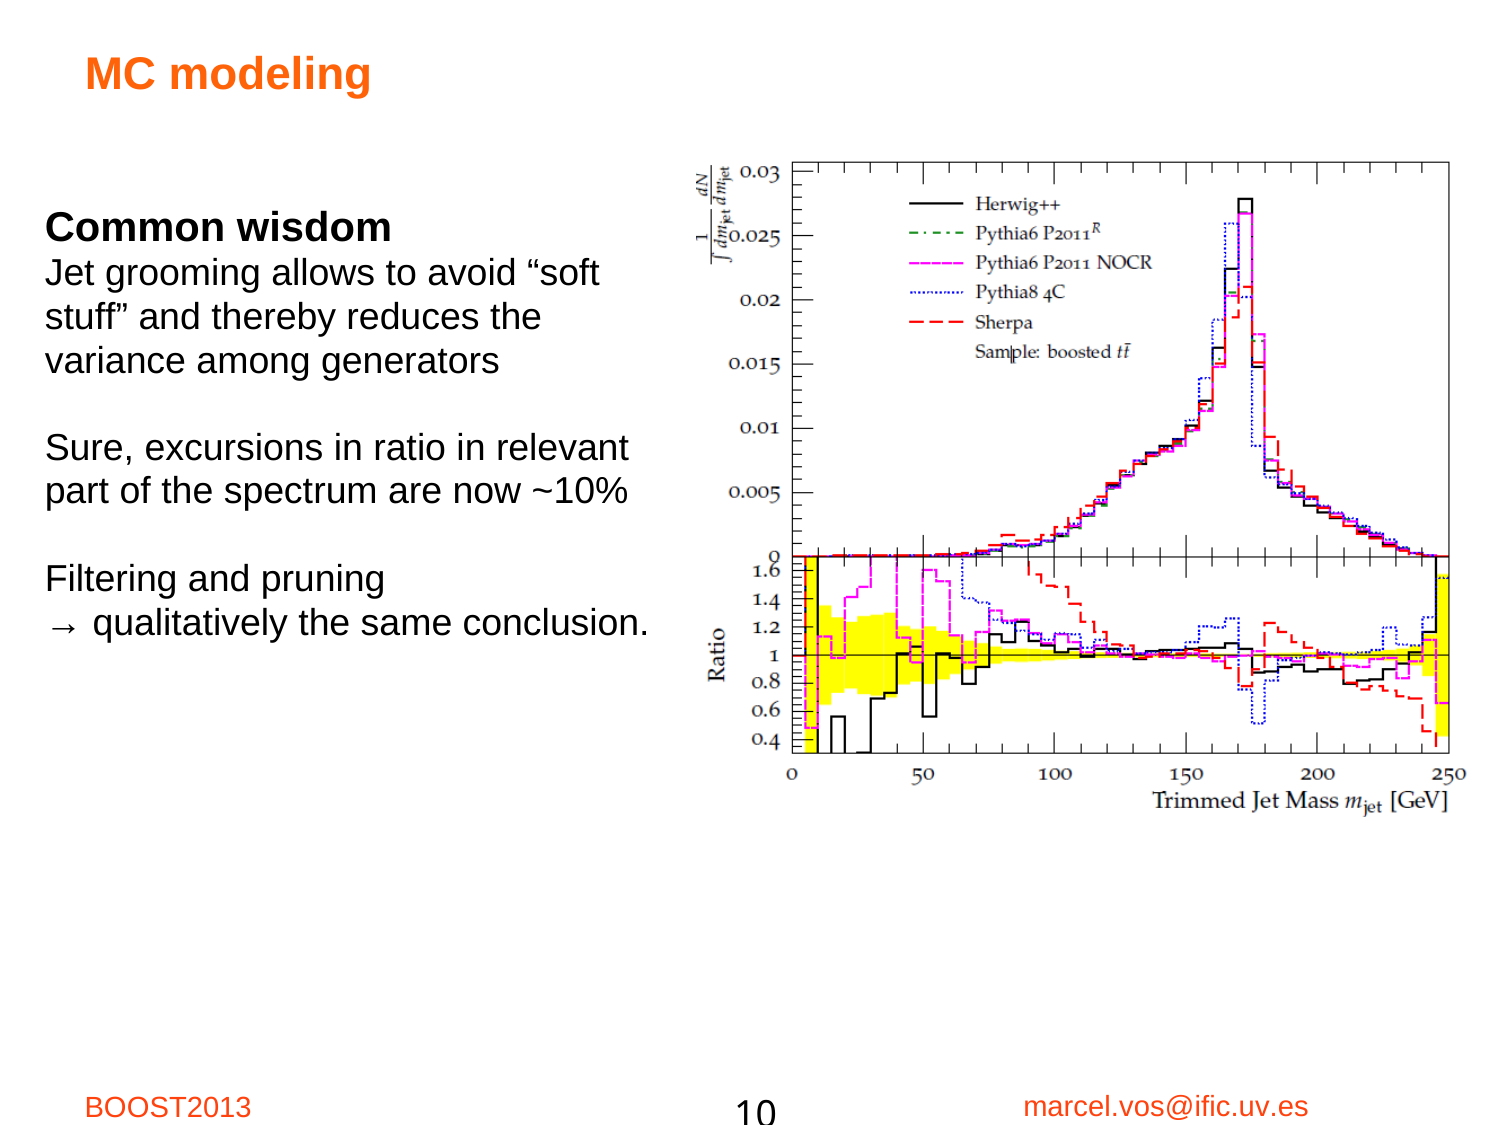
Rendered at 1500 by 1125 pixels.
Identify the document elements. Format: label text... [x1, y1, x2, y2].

text_box Common wisdom Jet grooming allows to avoid “soft stuff” and thereby reduces the variance among generators Sure, excursions in ratio in relevant part of the spectrum are now ~10% Filtering and pruning → qualitatively the same conclusion. [30, 195, 697, 739]
title MC modeling [85, 26, 1259, 121]
picture [696, 120, 1471, 817]
